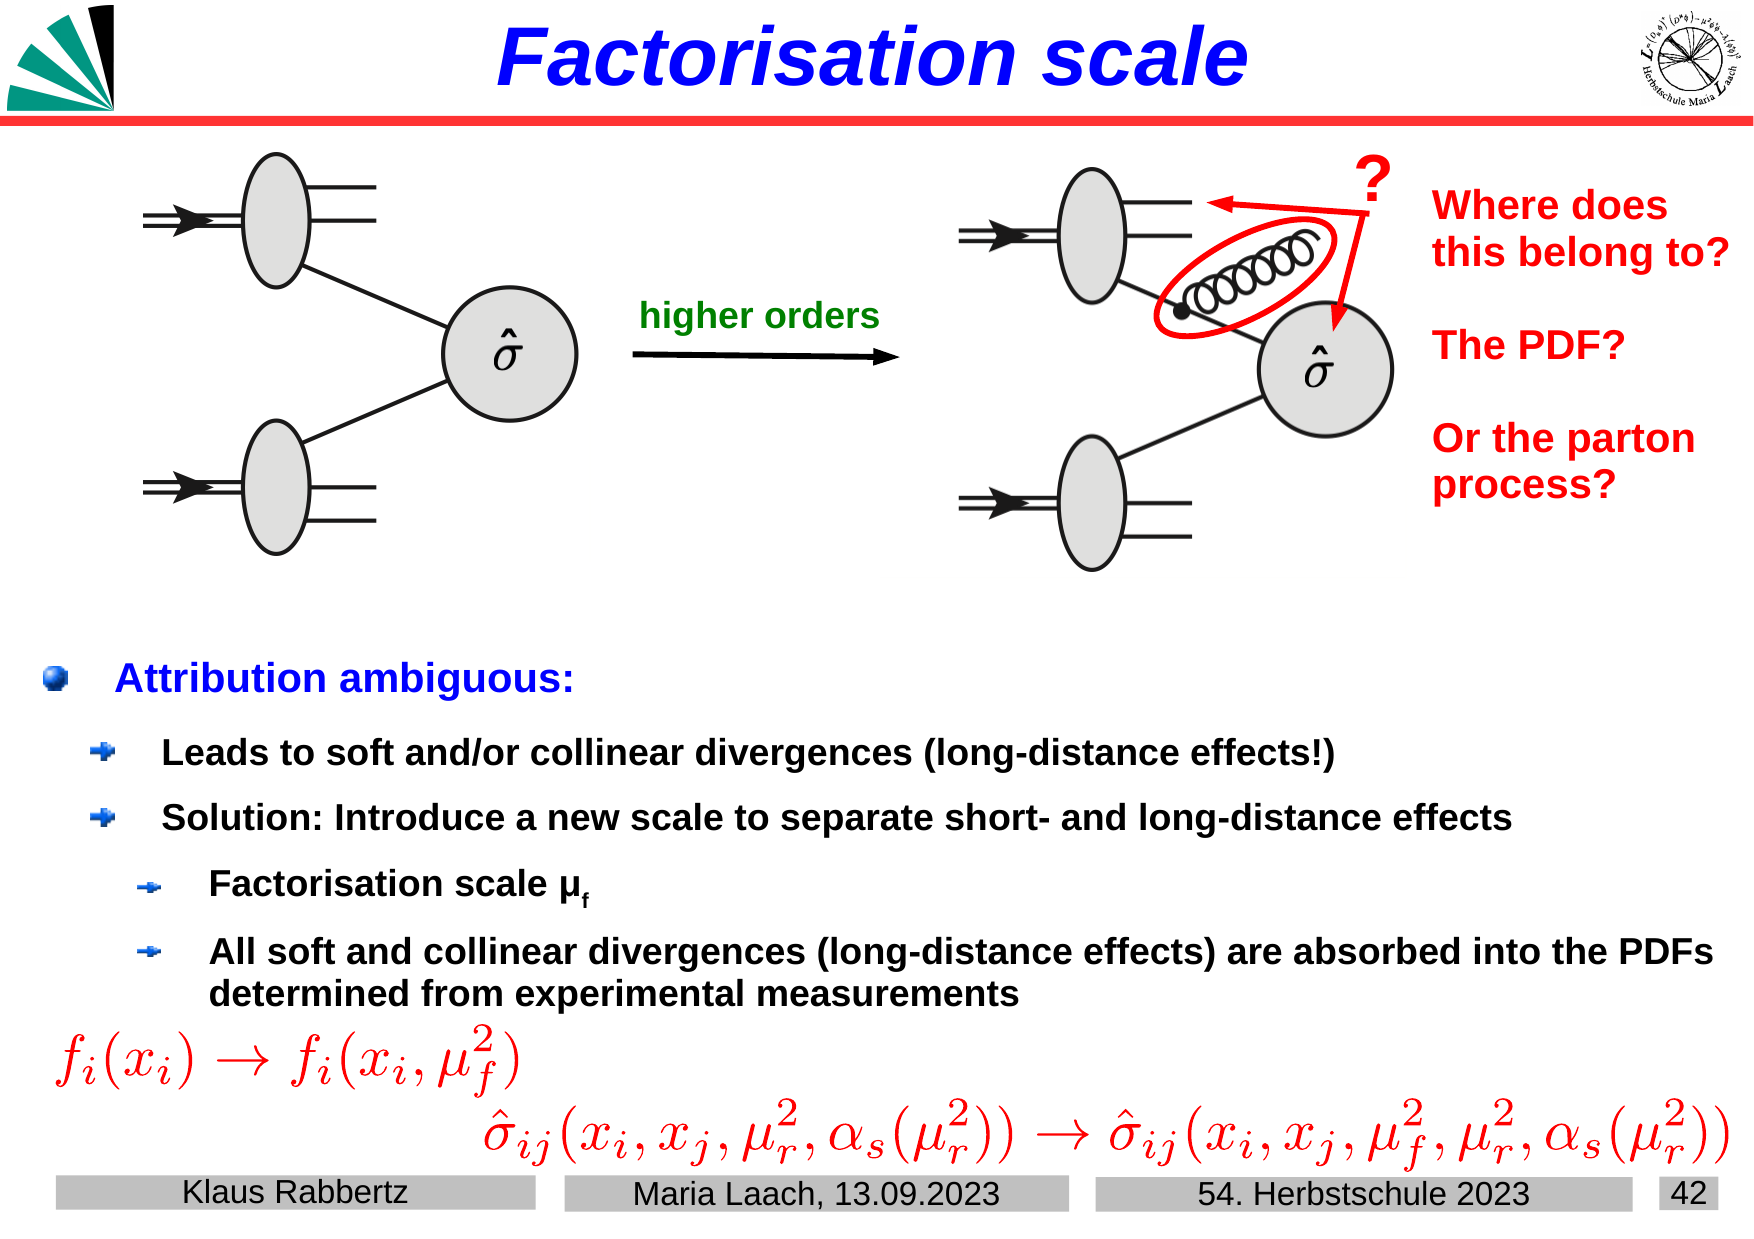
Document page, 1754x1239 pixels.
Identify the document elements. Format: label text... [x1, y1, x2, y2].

text_box ? [1341, 134, 1406, 222]
picture [1641, 11, 1741, 106]
text_box higher orders [627, 288, 893, 343]
text_box [482, 1098, 1735, 1172]
text_box [52, 1024, 524, 1098]
picture [143, 147, 591, 563]
title Factorisation scale [129, 0, 1617, 114]
picture [880, 162, 1407, 579]
picture [7, 5, 114, 112]
text_box Where does this belong to? The PDF? Or the parton process? [1420, 176, 1743, 514]
list Attribution ambiguous: Leads to soft and/or collinear divergences (long-distance effects!) Solution: Introduce a new scale to separate short- and long-distance effects Factorisation scale μf All soft and collinear divergences (long-distance effects) are absorbed into the PDFs determined from experimental measurements [31, 654, 1722, 1030]
